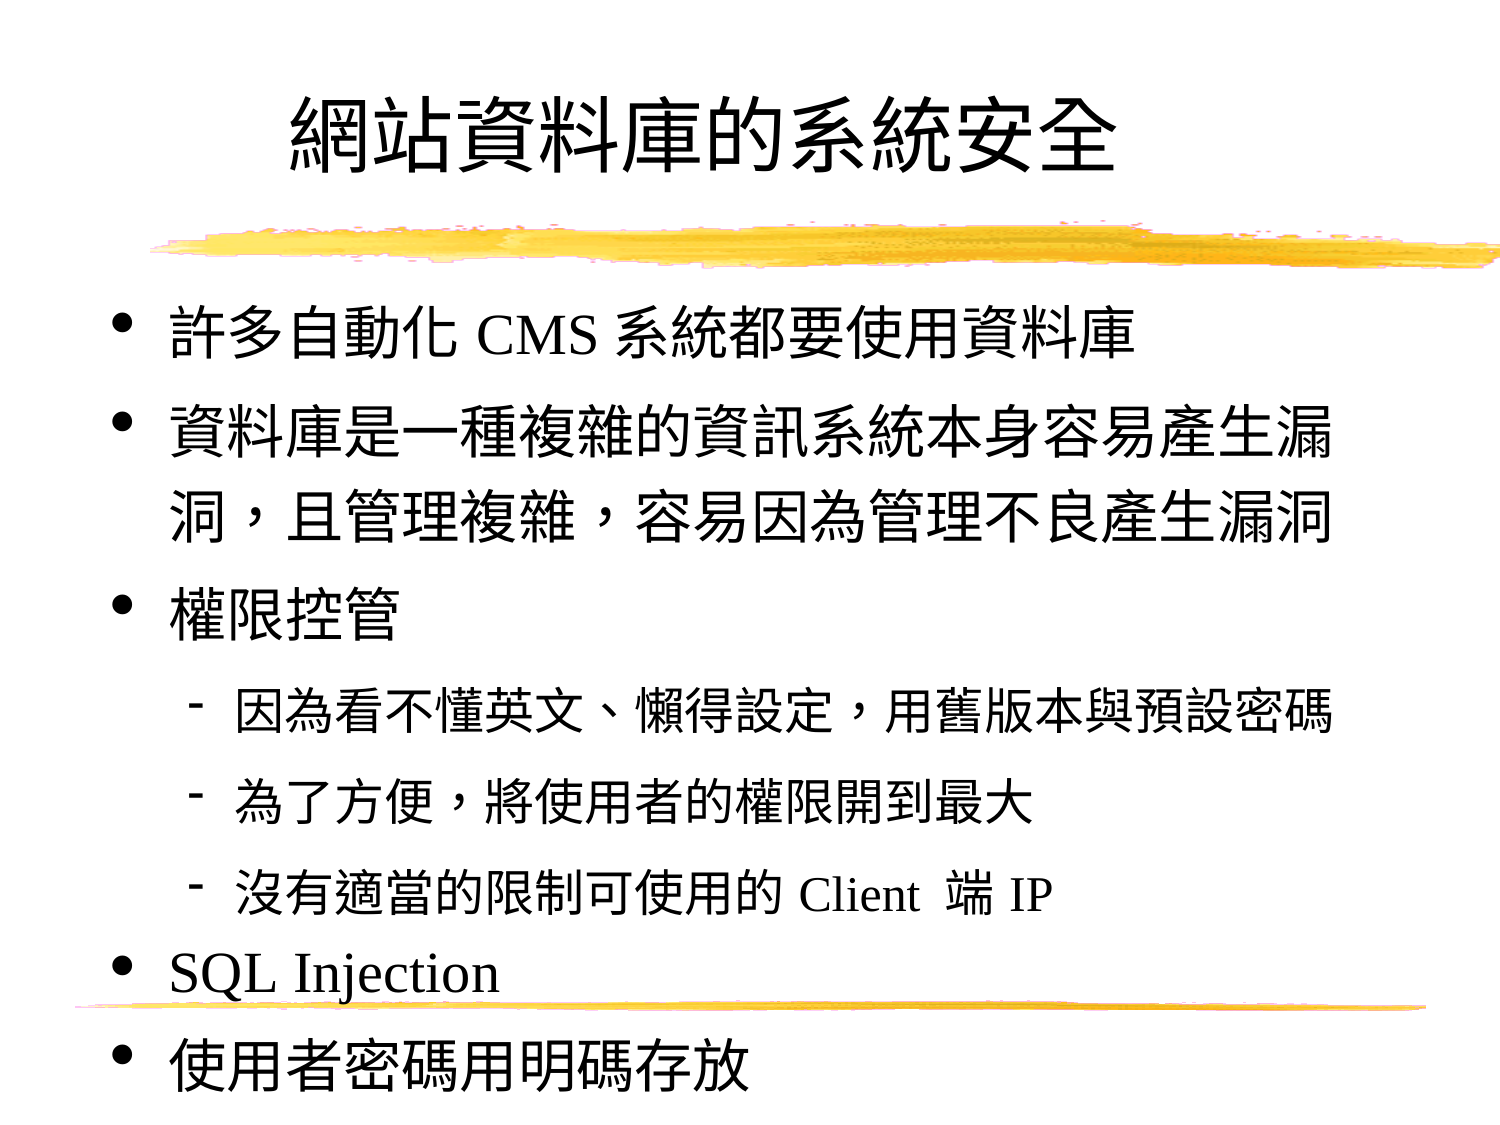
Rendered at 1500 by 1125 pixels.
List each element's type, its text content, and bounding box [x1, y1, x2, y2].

list 許多自動化CMS系統都要使用資料庫 資料庫是一種複雜的資訊系統本身容易產生漏洞，且管理複雜，容易因為管理不良產生漏洞 權限控管 因為看不懂英文、懶得設定，用舊版本與預設密碼 為了方便，將使用者的權限開到最大 沒有適當的限制可使用的Client 端IP SQL Injection 使用者密碼用明碼存放 [112, 287, 1388, 992]
picture [150, 215, 1500, 279]
title 網站資料庫的系統安全 [66, 30, 1342, 231]
picture [75, 999, 1426, 1013]
